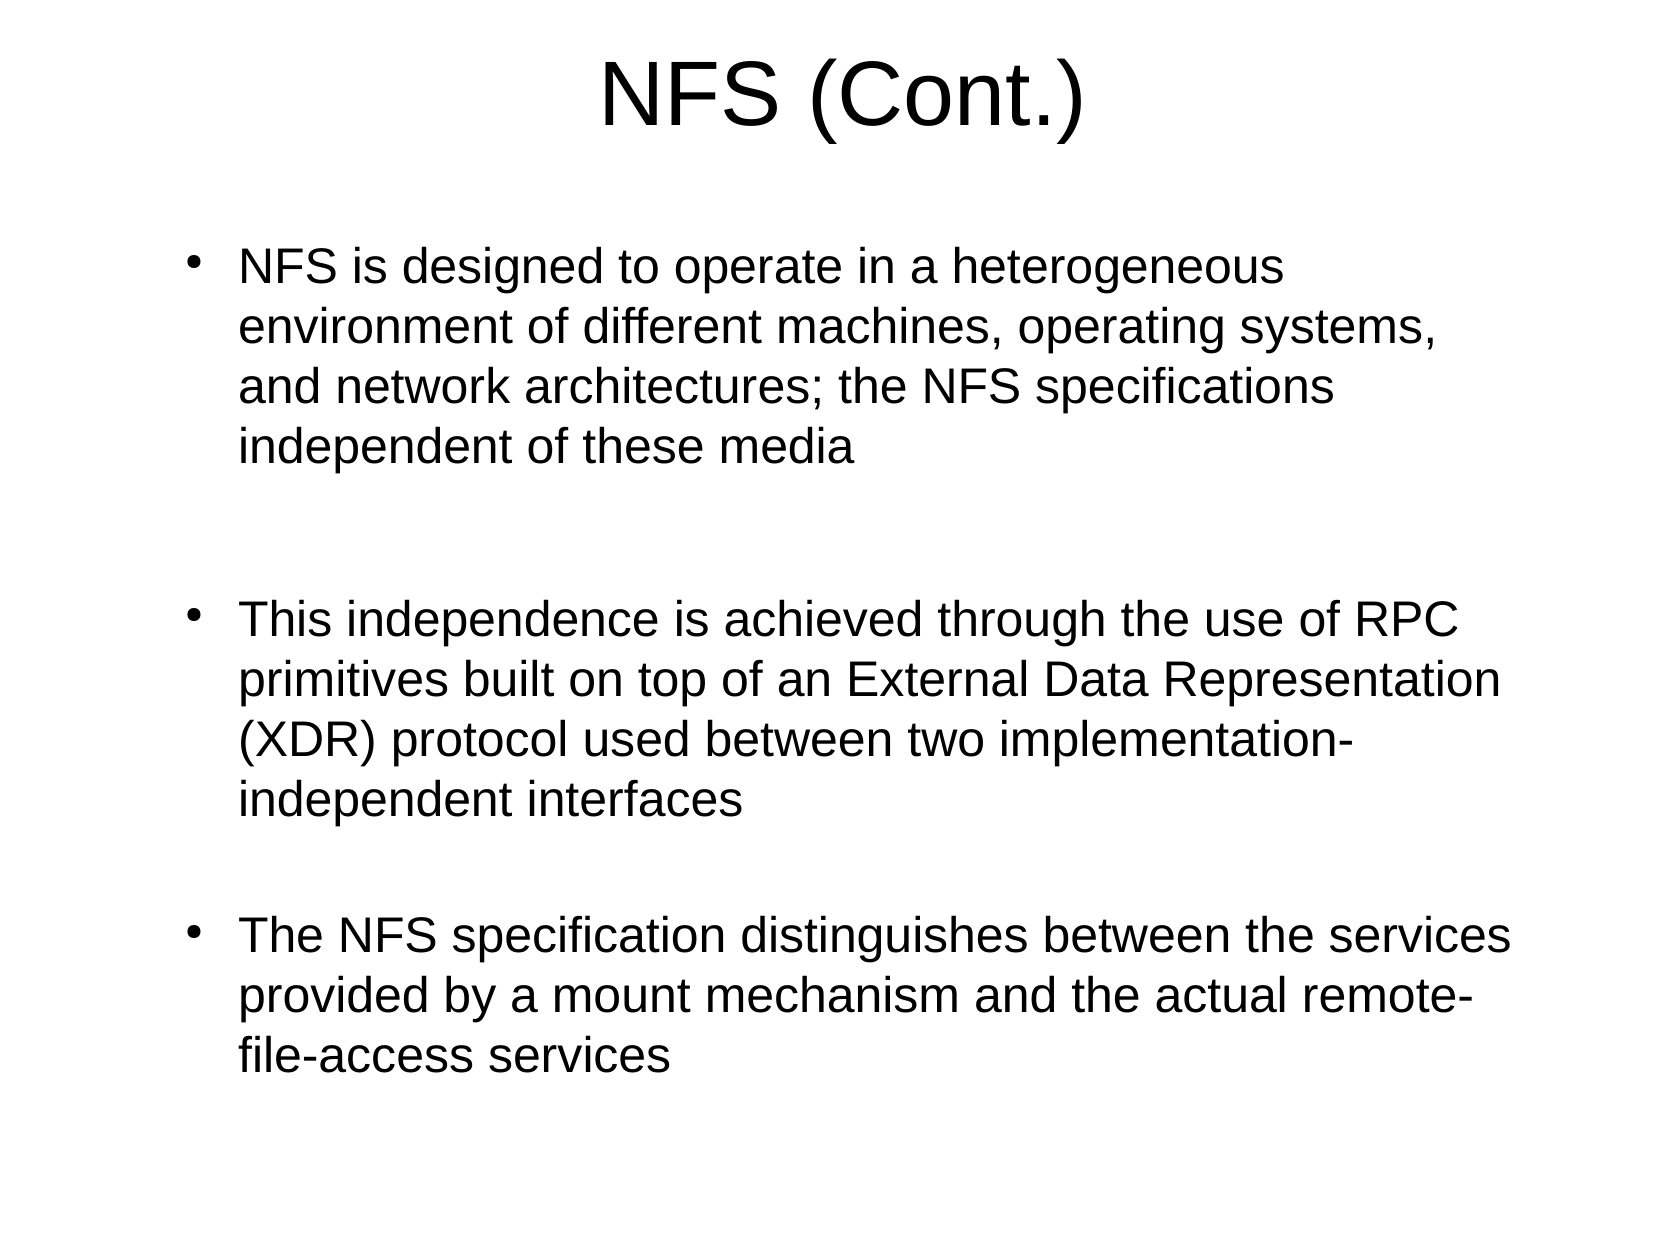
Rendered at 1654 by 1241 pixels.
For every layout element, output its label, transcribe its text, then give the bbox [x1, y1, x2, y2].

list NFS is designed to operate in a heterogeneous environment of different machines, operating systems, and network architectures; the NFS specifications independent of these media This independence is achieved through the use of RPC primitives built on top of an External Data Representation (XDR) protocol used between two implementation-independent interfaces The NFS specification distinguishes between the services provided by a mount mechanism and the actual remote-file-access services [145, 222, 1538, 1093]
title NFS (Cont.) [82, 22, 1571, 155]
